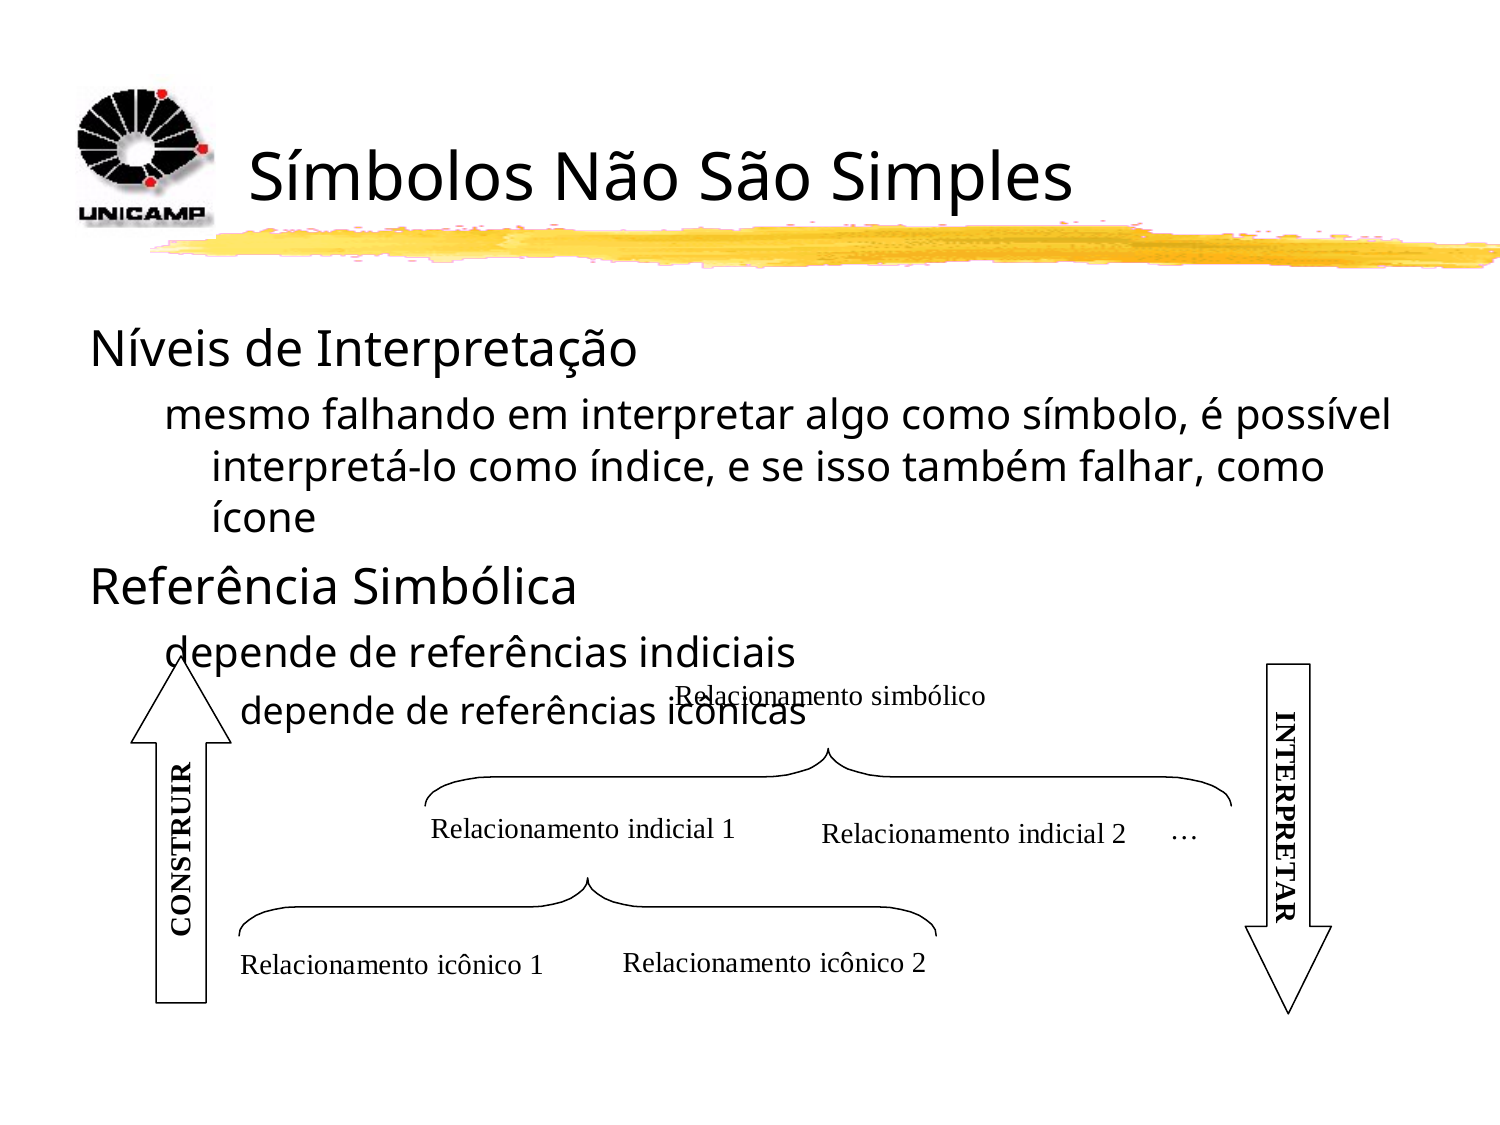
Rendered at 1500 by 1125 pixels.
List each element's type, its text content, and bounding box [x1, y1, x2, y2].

chart [125, 650, 1338, 1021]
list Níveis de Interpretação mesmo falhando em interpretar algo como símbolo, é possível interpretá-lo como índice, e se isso também falhar, como ícone Referência Simbólica depende de referências indiciais depende de referências icônicas [74, 309, 1417, 994]
picture [75, 74, 1500, 279]
title Símbolos Não São Simples [233, 37, 1434, 225]
